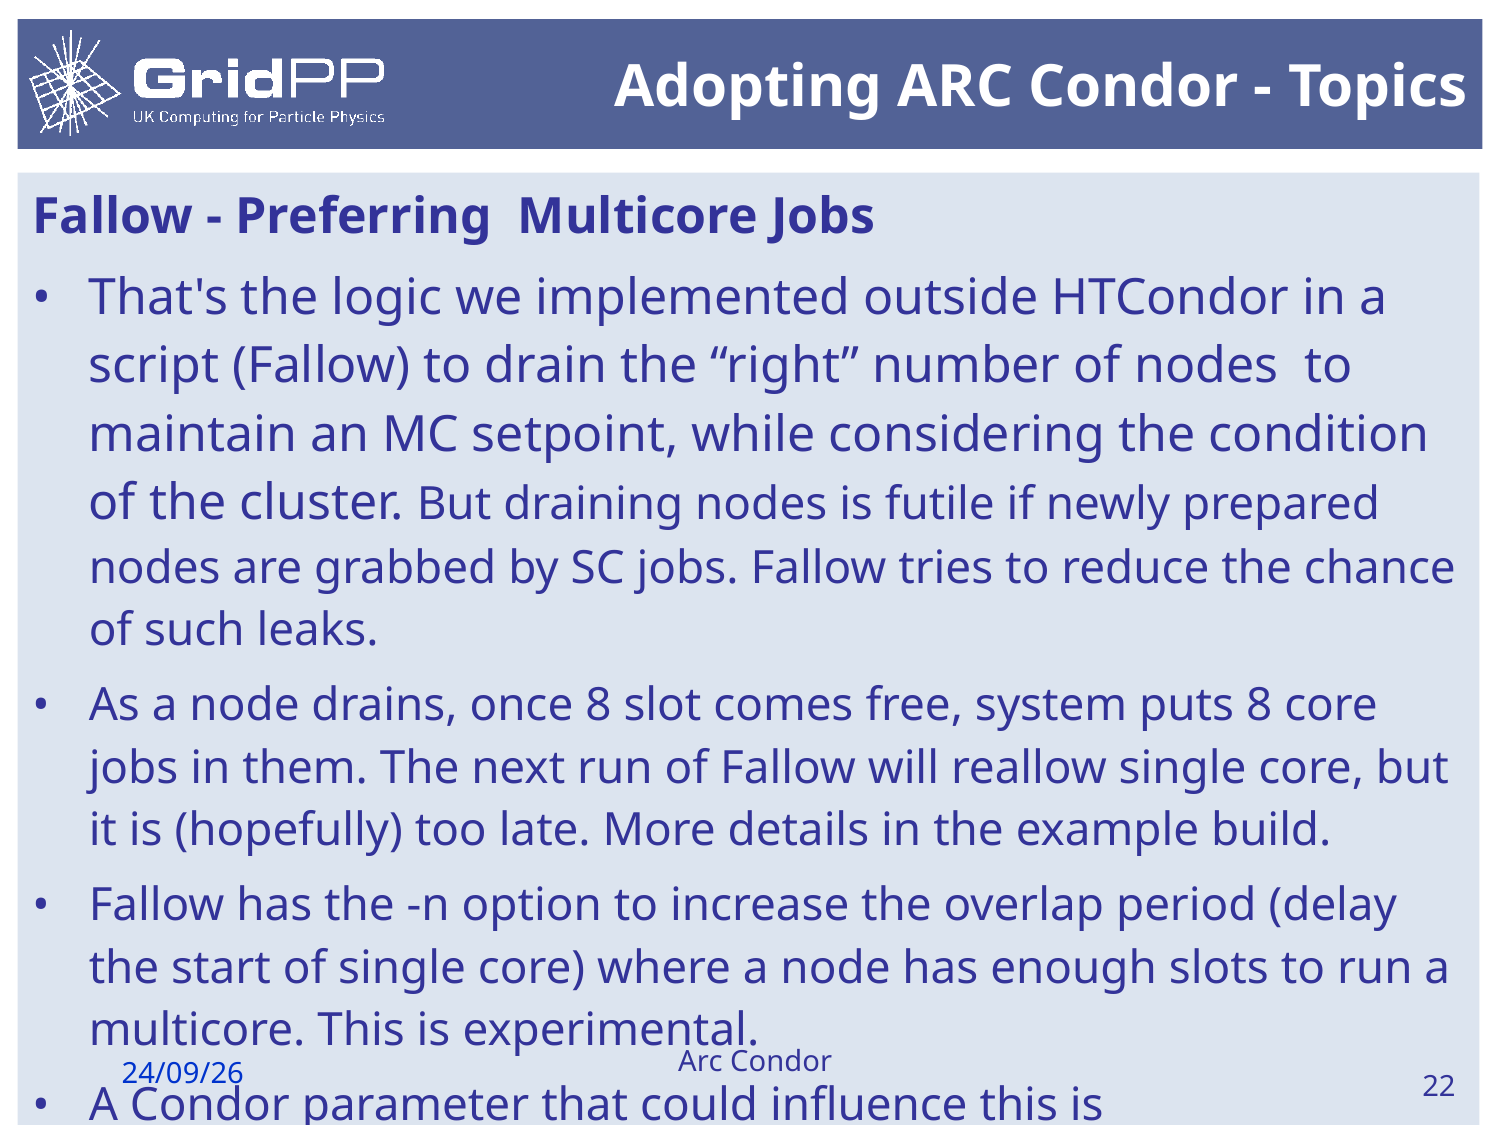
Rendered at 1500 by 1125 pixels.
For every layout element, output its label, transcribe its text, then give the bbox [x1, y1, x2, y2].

list Fallow - Preferring Multicore Jobs That's the logic we implemented outside HTCondor in a script (Fallow) to drain the “right” number of nodes to maintain an MC setpoint, while considering the condition of the cluster. But draining nodes is futile if newly prepared nodes are grabbed by SC jobs. Fallow tries to reduce the chance of such leaks. As a node drains, once 8 slot comes free, system puts 8 core jobs in them. The next run of Fallow will reallow single core, but it is (hopefully) too late. More details in the example build. Fallow has the -n option to increase the overlap period (delay the start of single core) where a node has enough slots to run a multicore. This is experimental. A Condor parameter that could influence this is GROUP_SORT_EXPR, but we use the following method instead. [17, 172, 1480, 1061]
text_box <number> [1388, 1059, 1471, 1094]
picture [29, 30, 384, 136]
text_box Arc Condor [536, 1034, 975, 1094]
text_box 01/03/16 [29, 1046, 337, 1095]
title Adopting ARC Condor - Topics [513, 19, 1483, 149]
